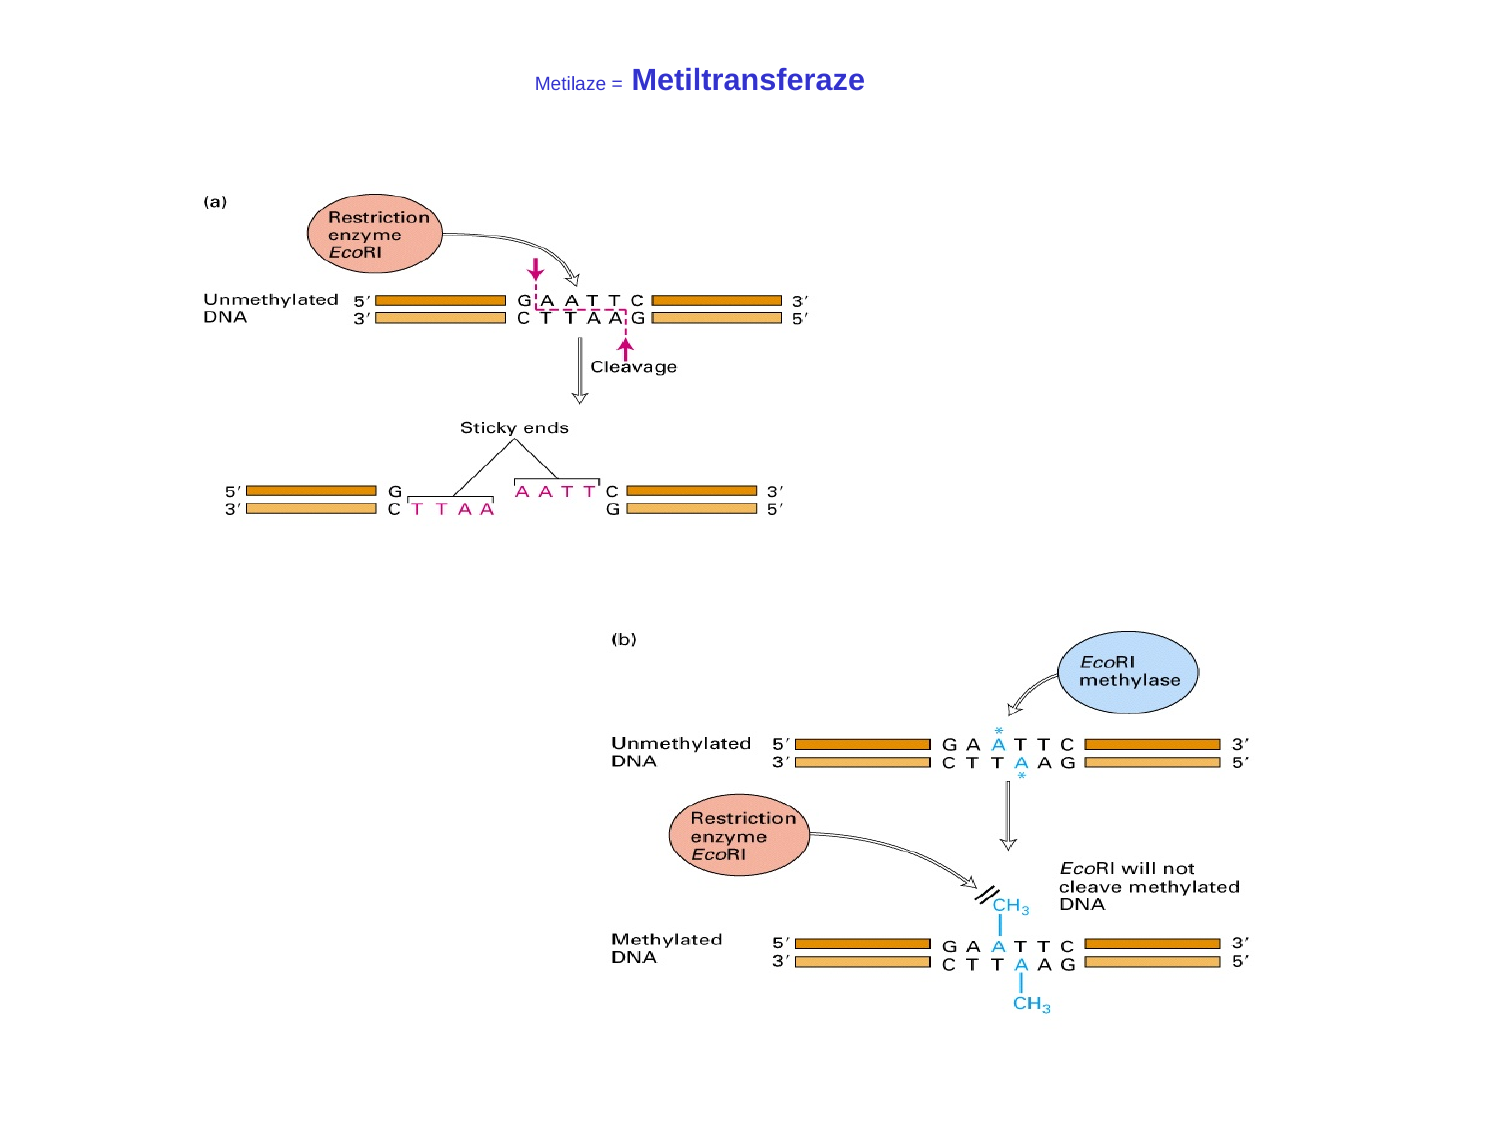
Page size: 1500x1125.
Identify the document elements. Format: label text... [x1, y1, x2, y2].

picture [183, 184, 832, 529]
picture [596, 621, 1266, 1036]
text_box Metilaze = Metiltransferaze [99, 51, 1300, 104]
